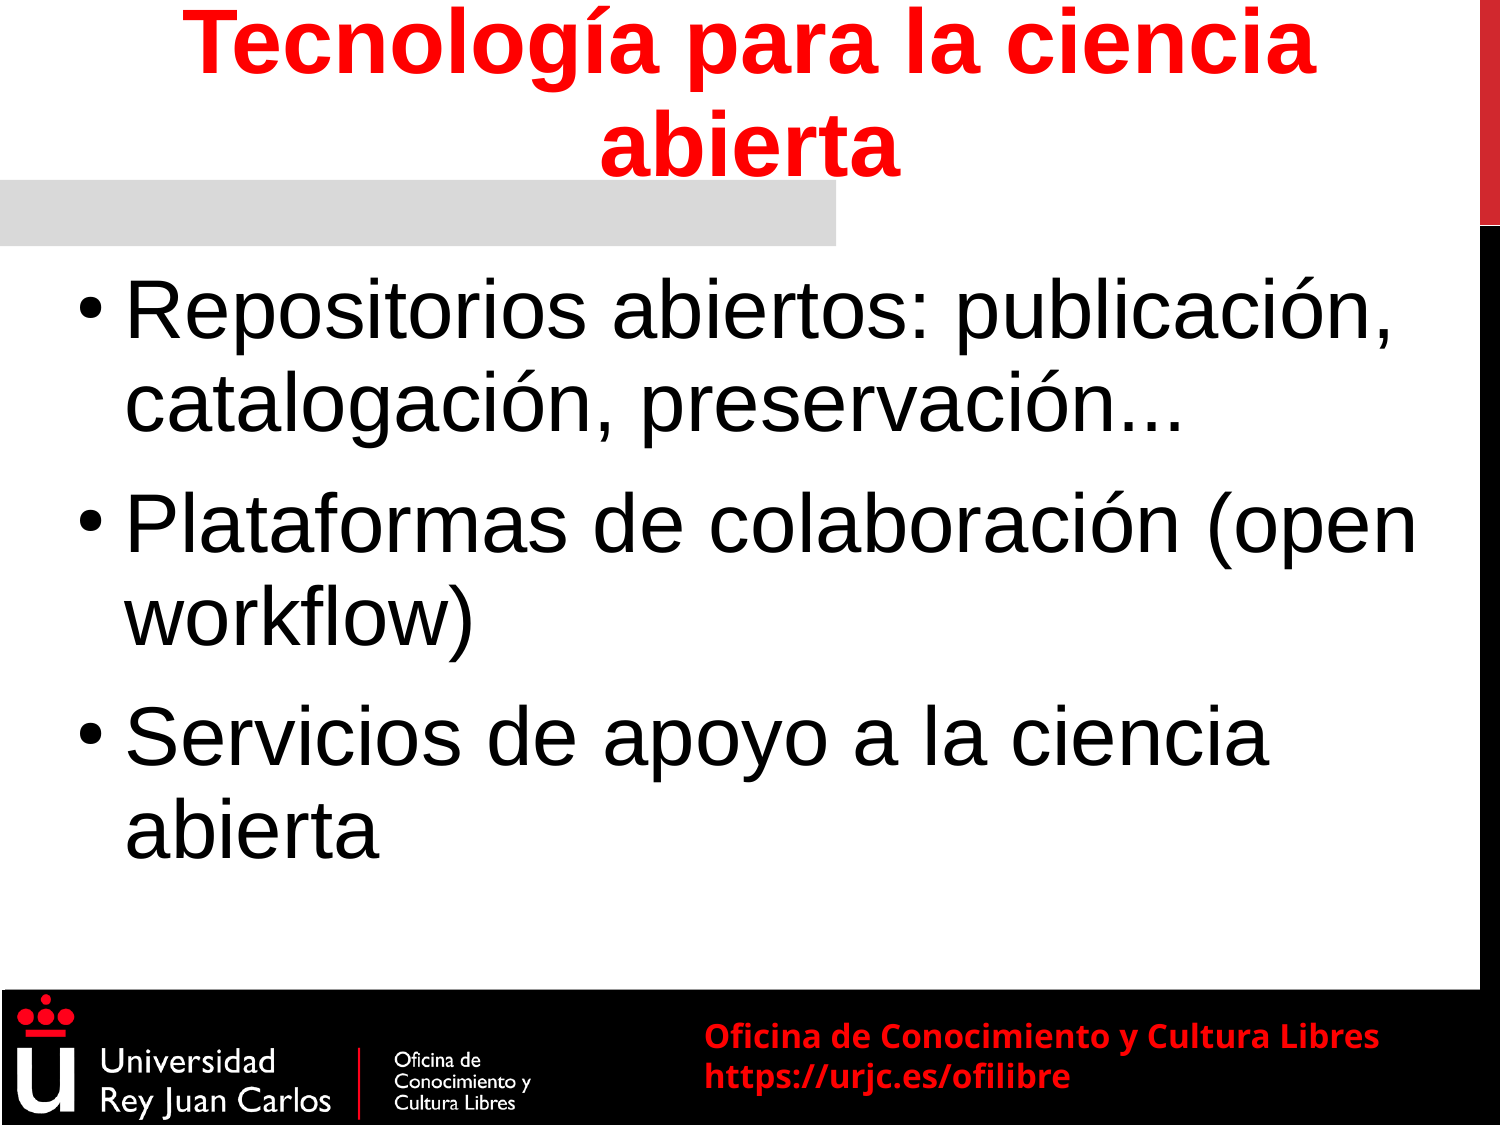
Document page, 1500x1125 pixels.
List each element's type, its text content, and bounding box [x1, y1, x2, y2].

title Tecnología para la ciencia abierta [75, 0, 1425, 197]
list Repositorios abiertos: publicación, catalogación, preservación... Plataformas de colaboración (open workflow) Servicios de apoyo a la ciencia abierta [60, 263, 1426, 961]
picture [17, 994, 531, 1120]
